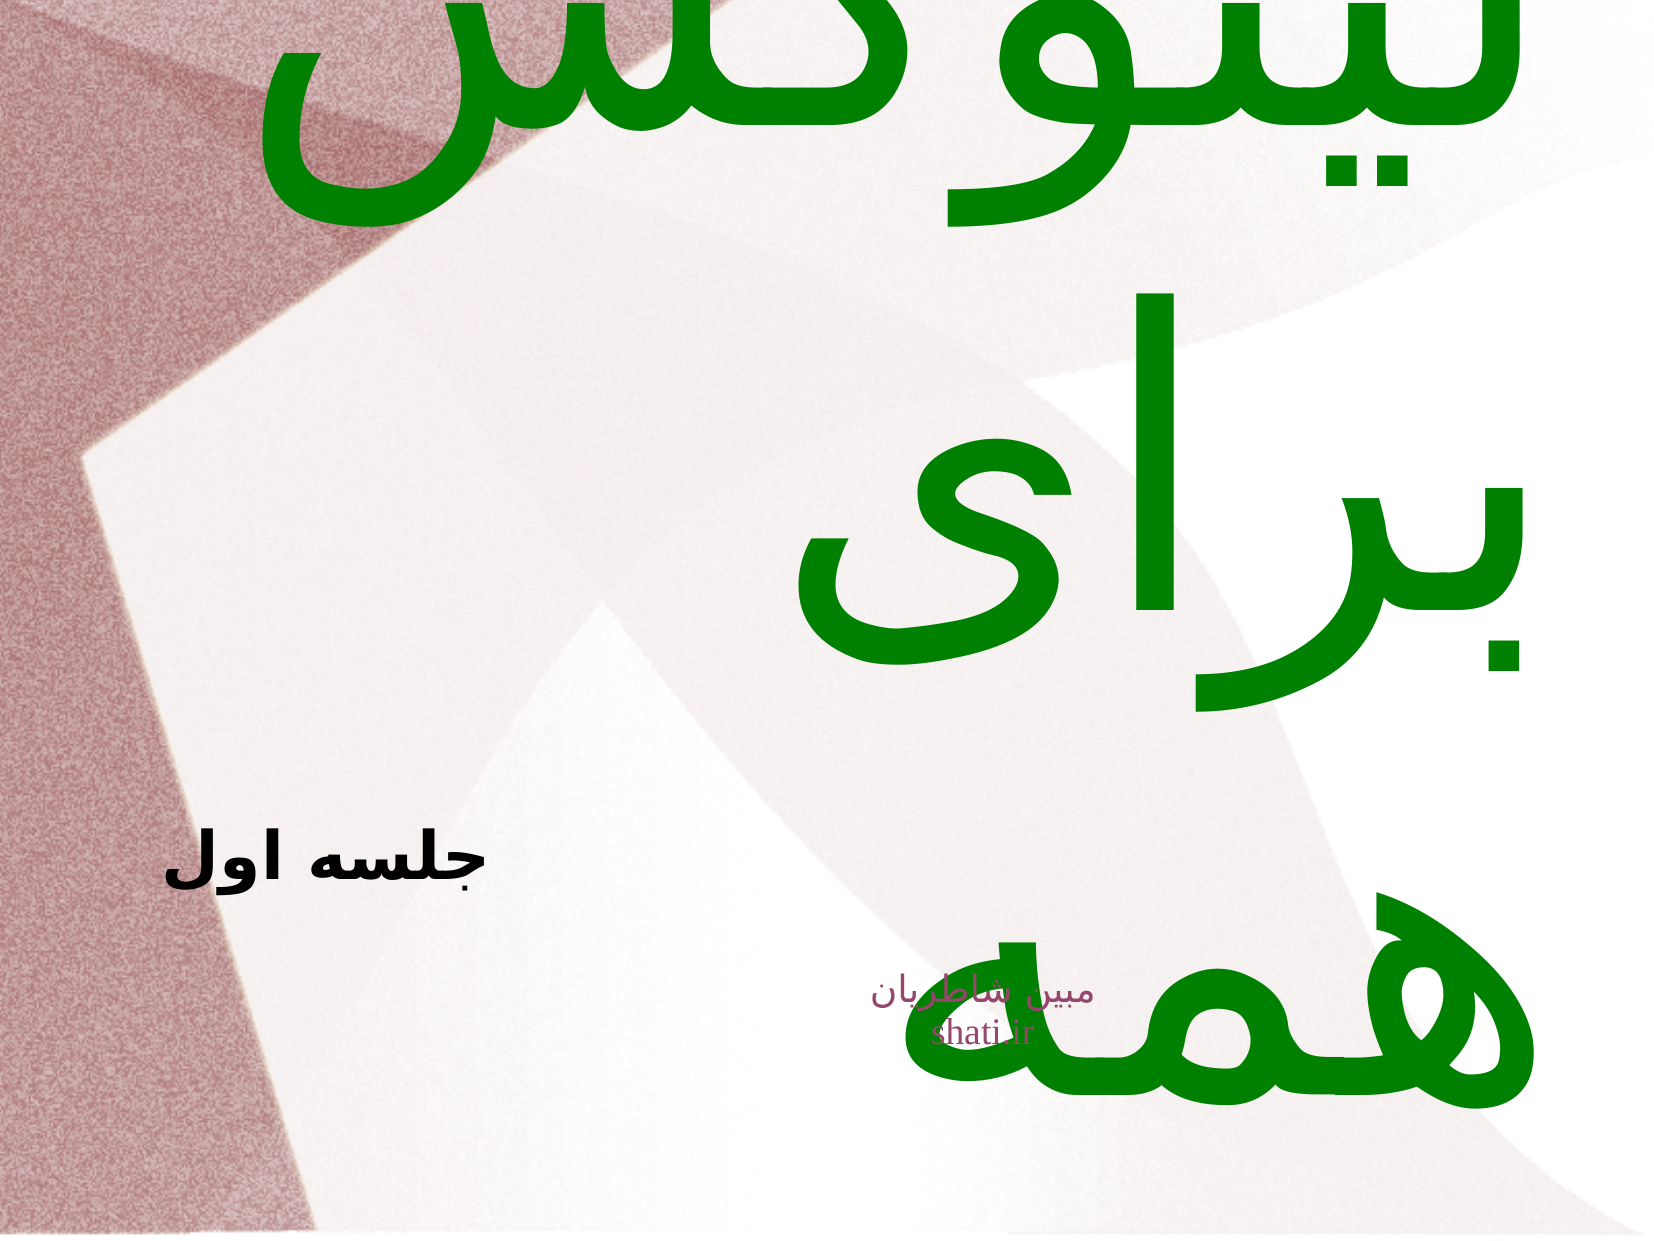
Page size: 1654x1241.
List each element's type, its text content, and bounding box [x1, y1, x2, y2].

picture [1450, 992, 1500, 1074]
picture [1182, 1009, 1251, 1069]
picture [1402, 967, 1443, 1040]
title لینوکس برای همه [71, 2, 1561, 931]
text_box مبین شاطریان shati.ir [855, 960, 1050, 1104]
picture [0, 0, 1654, 1241]
text_box جلسه اول [147, 810, 406, 931]
